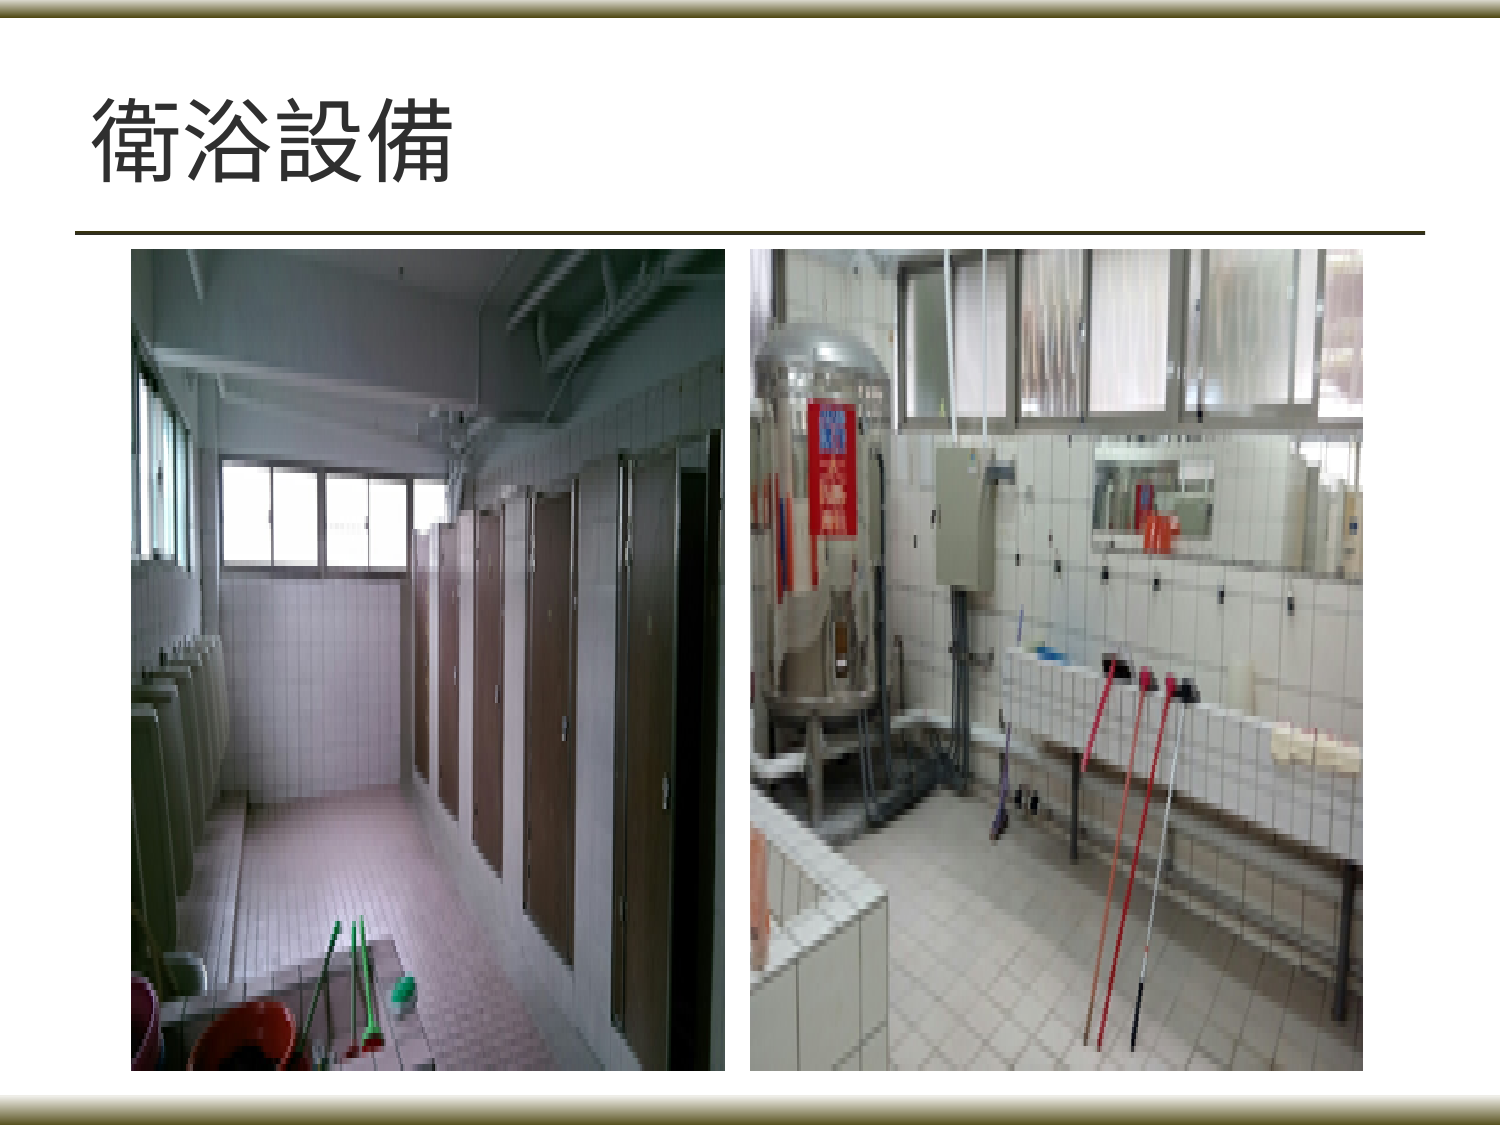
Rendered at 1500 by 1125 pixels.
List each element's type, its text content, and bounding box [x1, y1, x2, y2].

picture [750, 243, 1365, 1071]
picture [131, 243, 727, 1071]
title 衛浴設備 [75, 45, 1426, 233]
